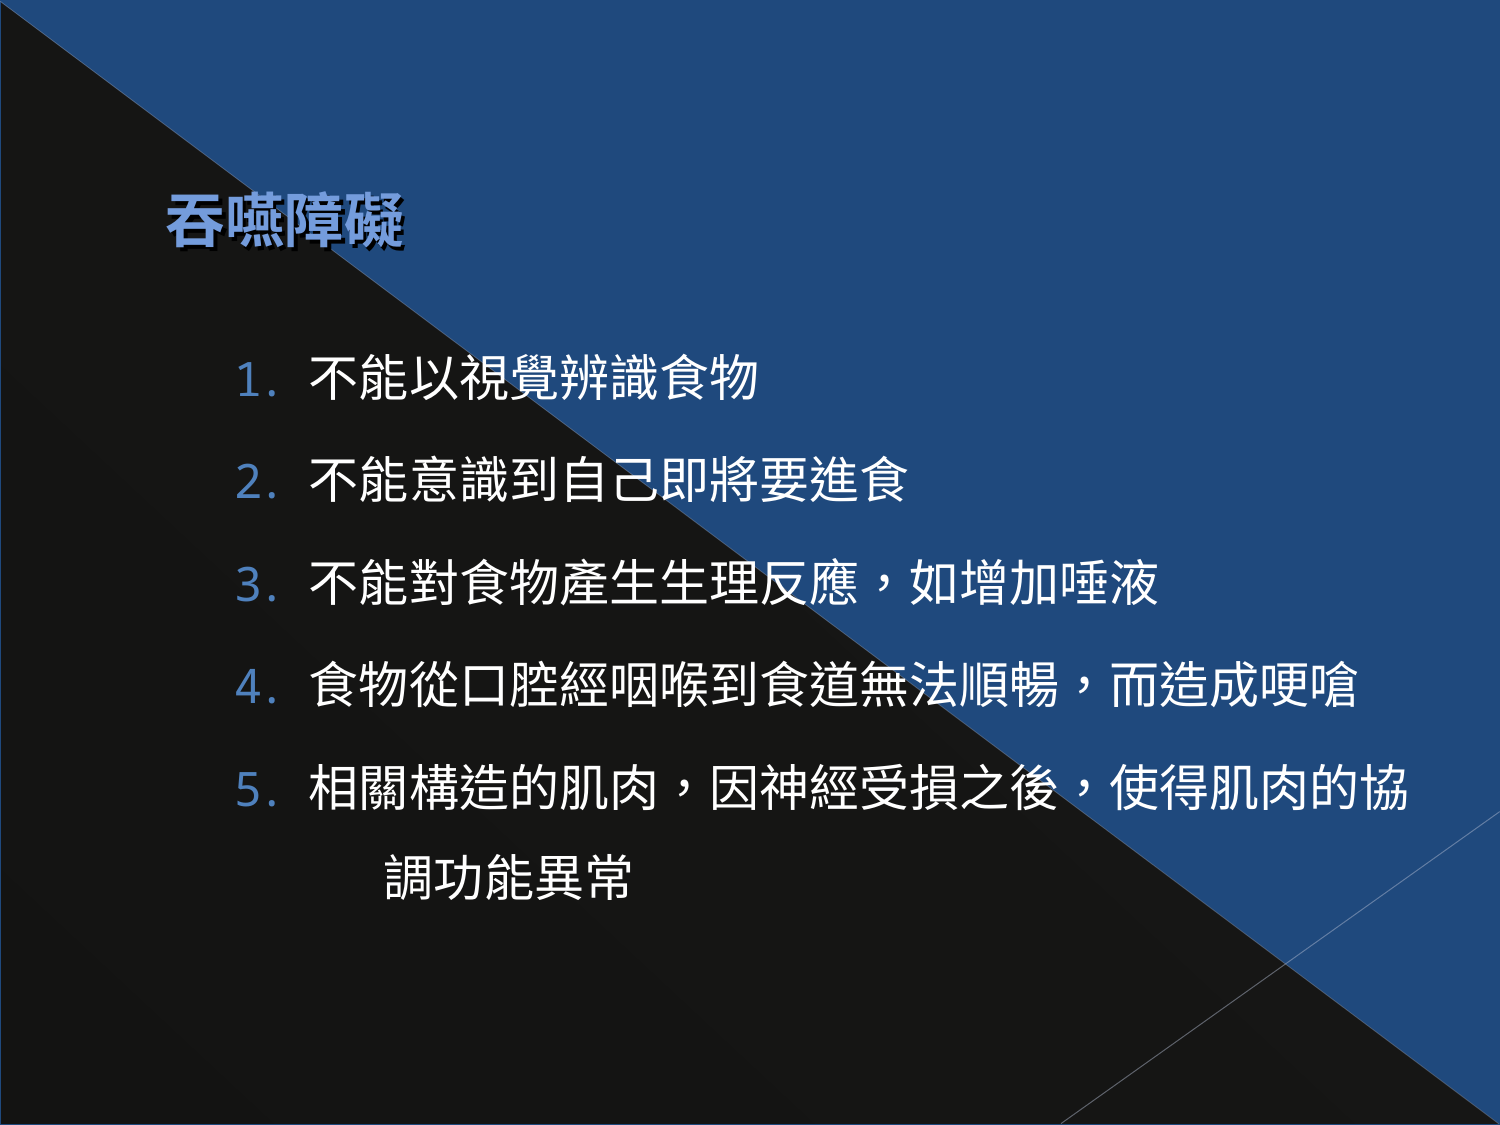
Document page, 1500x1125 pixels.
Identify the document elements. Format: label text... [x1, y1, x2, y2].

title 吞嚥障礙 [105, 175, 1456, 317]
list 不能以視覺辨識食物 不能意識到自己即將要進食 不能對食物產生生理反應，如增加唾液 食物從口腔經咽喉到食道無法順暢，而造成哽嗆 相關構造的肌肉，因神經受損之後，使得肌肉的協調功能異常 [75, 308, 1426, 1059]
